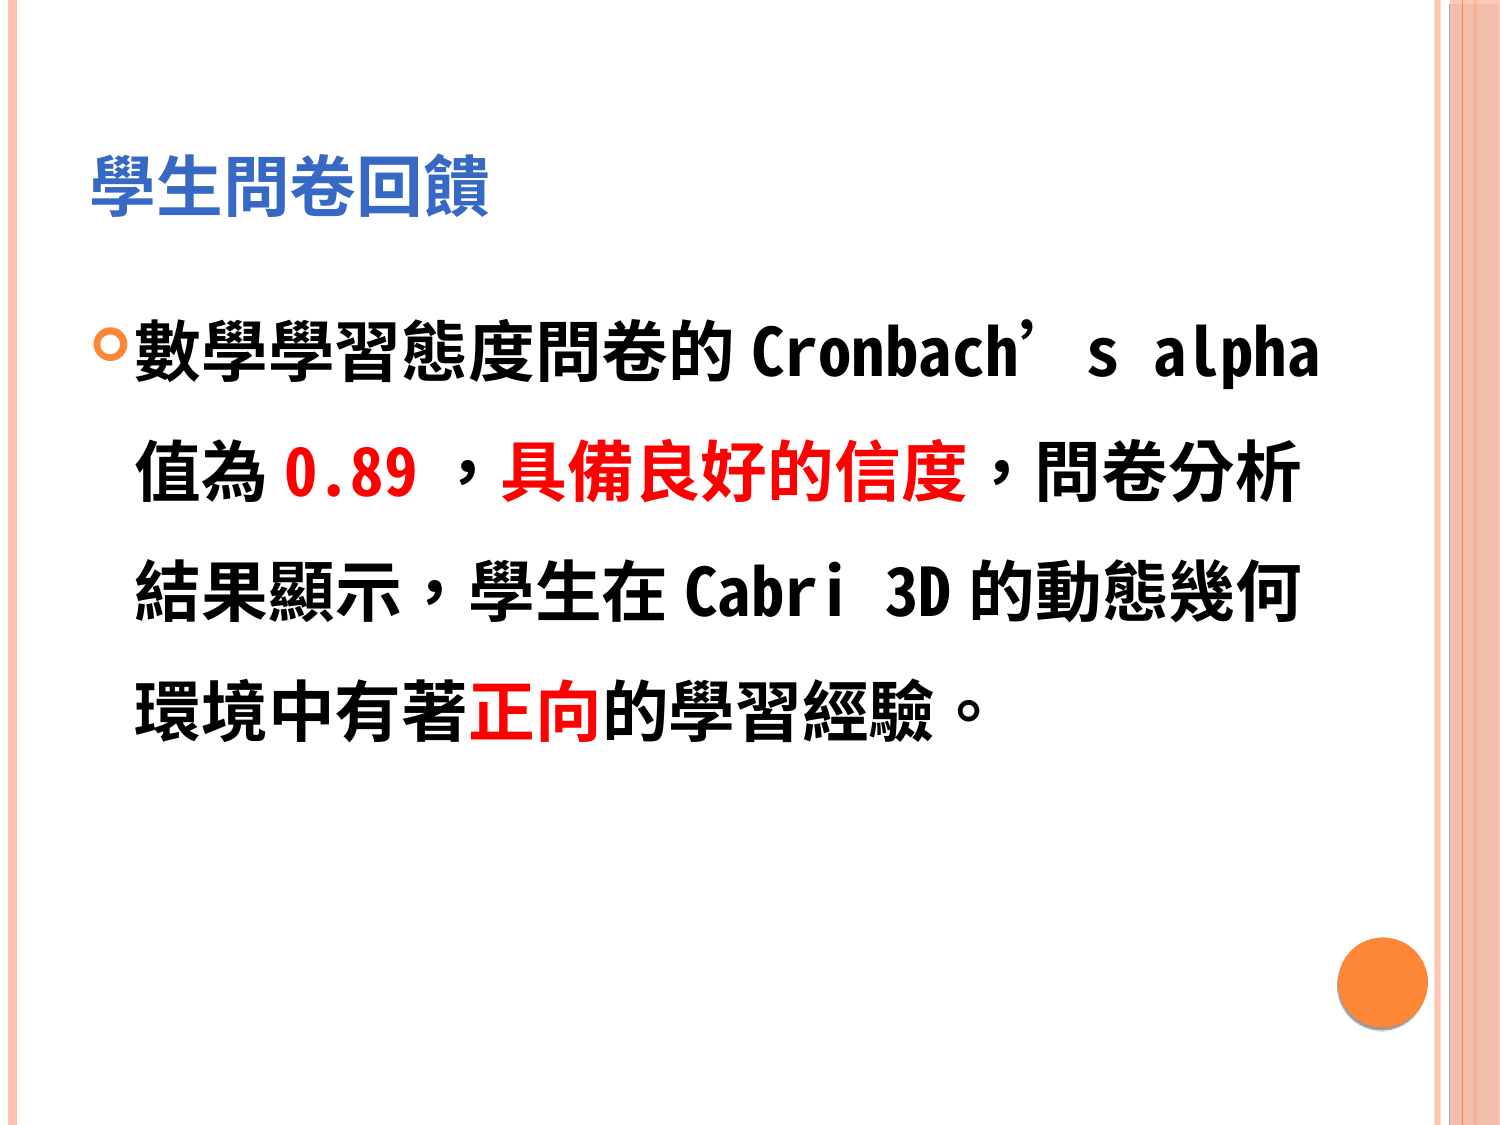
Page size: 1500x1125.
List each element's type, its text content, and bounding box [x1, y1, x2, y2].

title 學生問卷回饋 [75, 45, 1300, 233]
list 數學學習態度問卷的Cronbach’s alpha 值為0.89，具備良好的信度，問卷分析結果顯示，學生在Cabri 3D的動態幾何環境中有著正向的學習經驗。 [75, 262, 1365, 1062]
